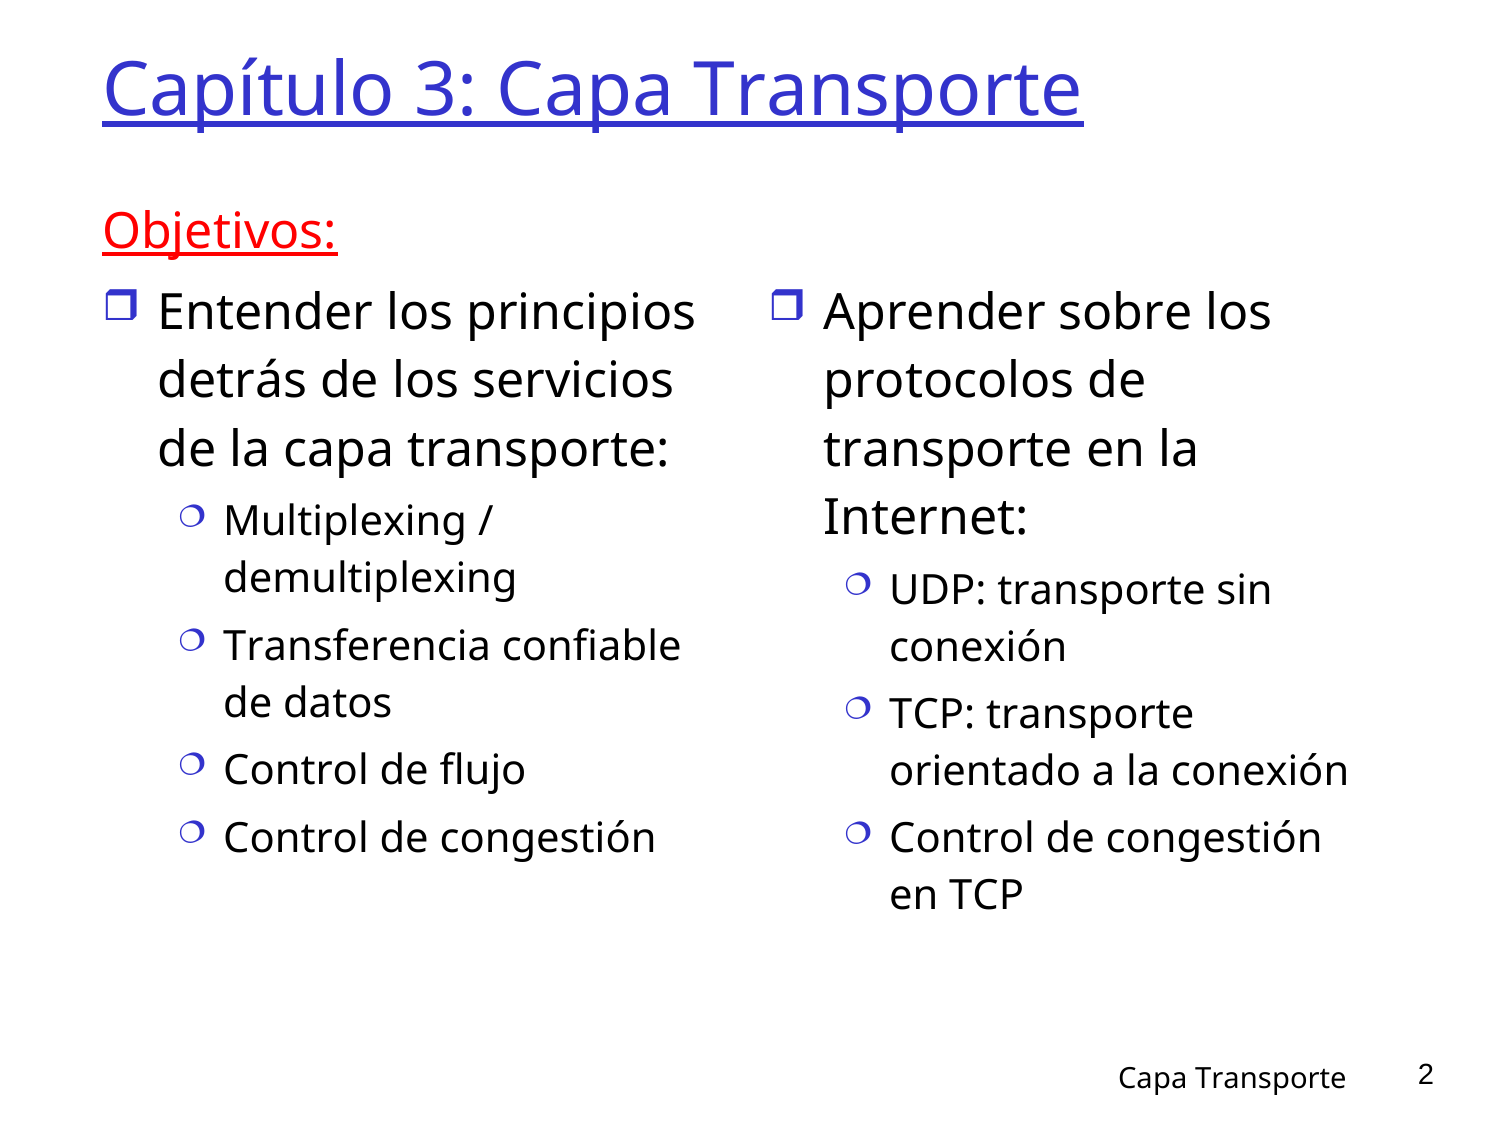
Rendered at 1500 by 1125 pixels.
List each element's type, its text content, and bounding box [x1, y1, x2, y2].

list Aprender sobre los protocolos de transporte en la Internet: UDP: transporte sin conexión TCP: transporte orientado a la conexión Control de congestión en TCP [753, 187, 1388, 1021]
list Objetivos: Entender los principios detrás de los servicios de la capa transporte: Multiplexing / demultiplexing Transferencia confiable de datos Control de flujo Control de congestión [87, 187, 722, 1021]
title Capítulo 3: Capa Transporte [87, 15, 1388, 158]
